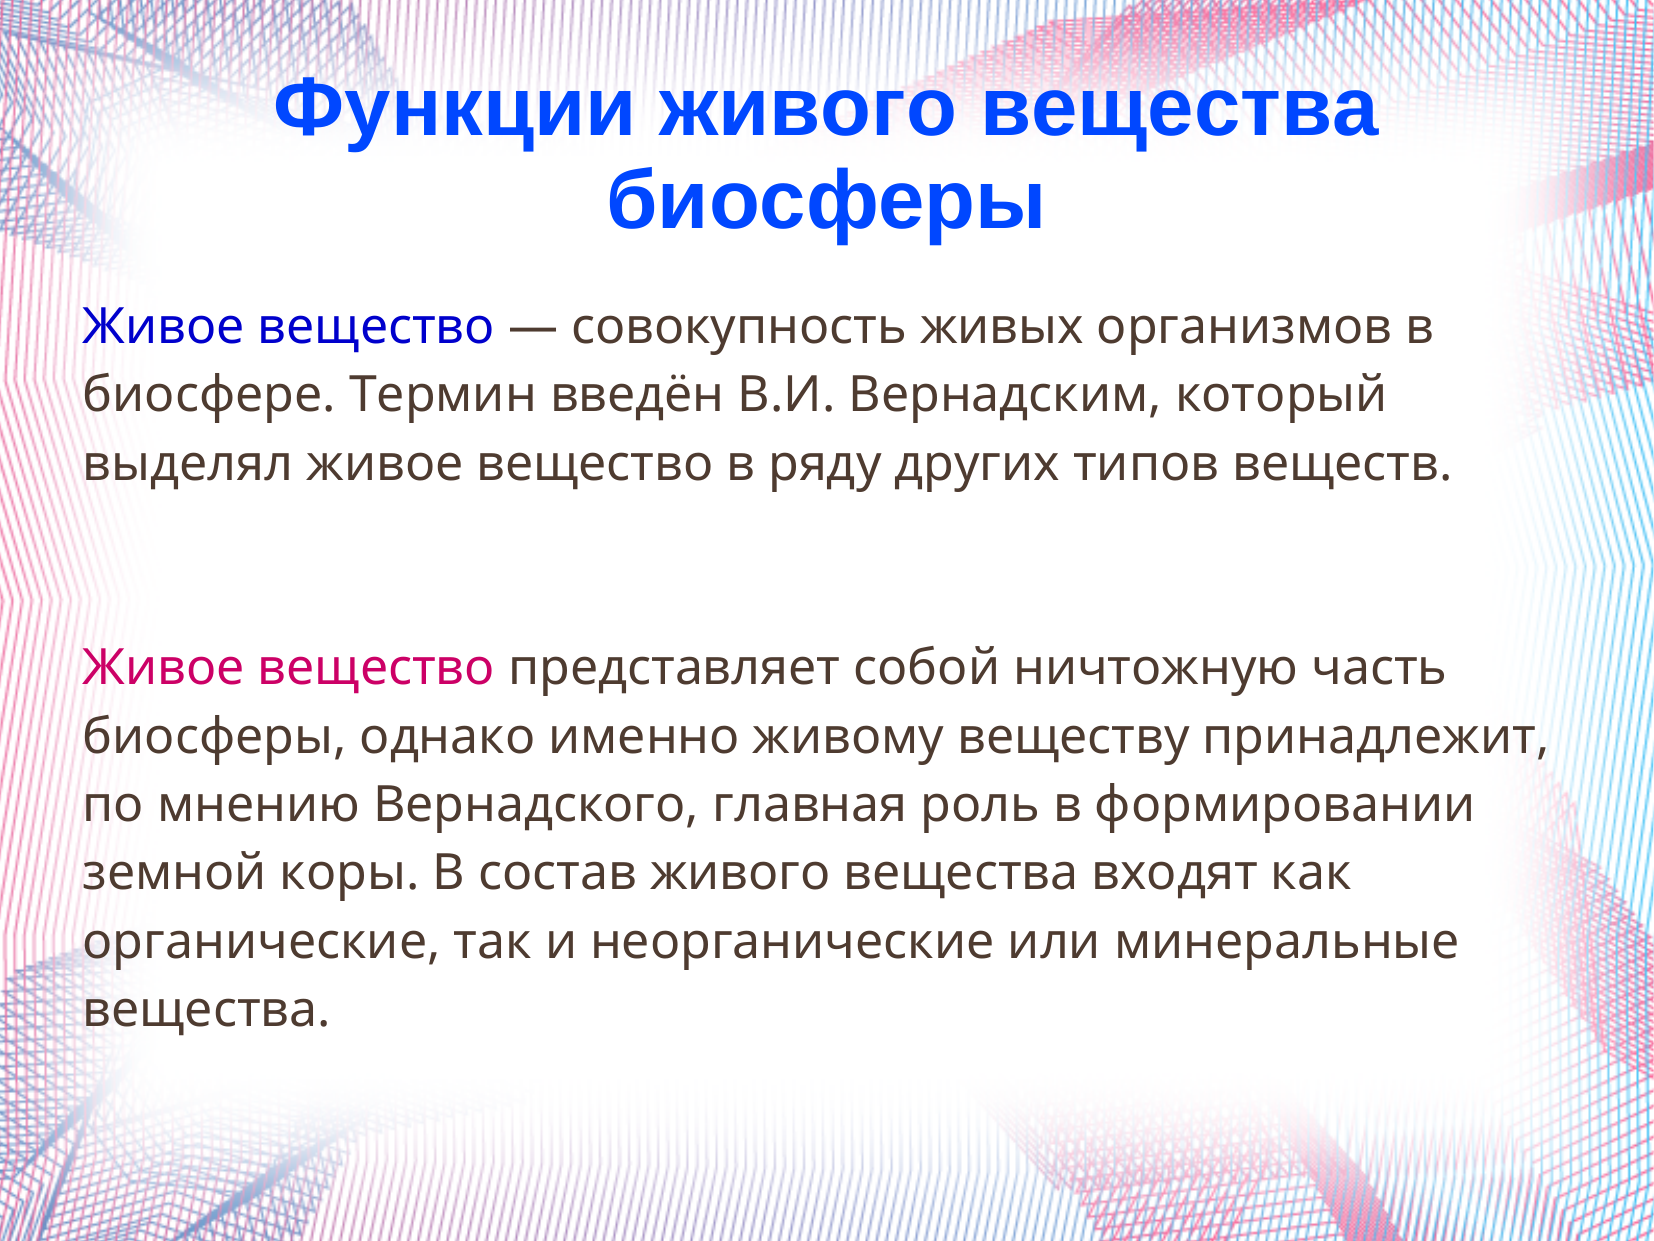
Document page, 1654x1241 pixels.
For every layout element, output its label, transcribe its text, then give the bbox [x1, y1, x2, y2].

title Функции живого вещества биосферы [82, 49, 1571, 257]
list Живое вещество — совокупность живых организмов в биосфере. Термин введён В.И. Вернадским, который выделял живое вещество в ряду других типов веществ. Живое вещество представляет собой ничтожную часть биосферы, однако именно живому веществу принадлежит, по мнению Вернадского, главная роль в формировании земной коры. В состав живого вещества входят как органические, так и неорганические или минеральные вещества. [82, 290, 1571, 1010]
picture [0, 0, 1654, 1241]
